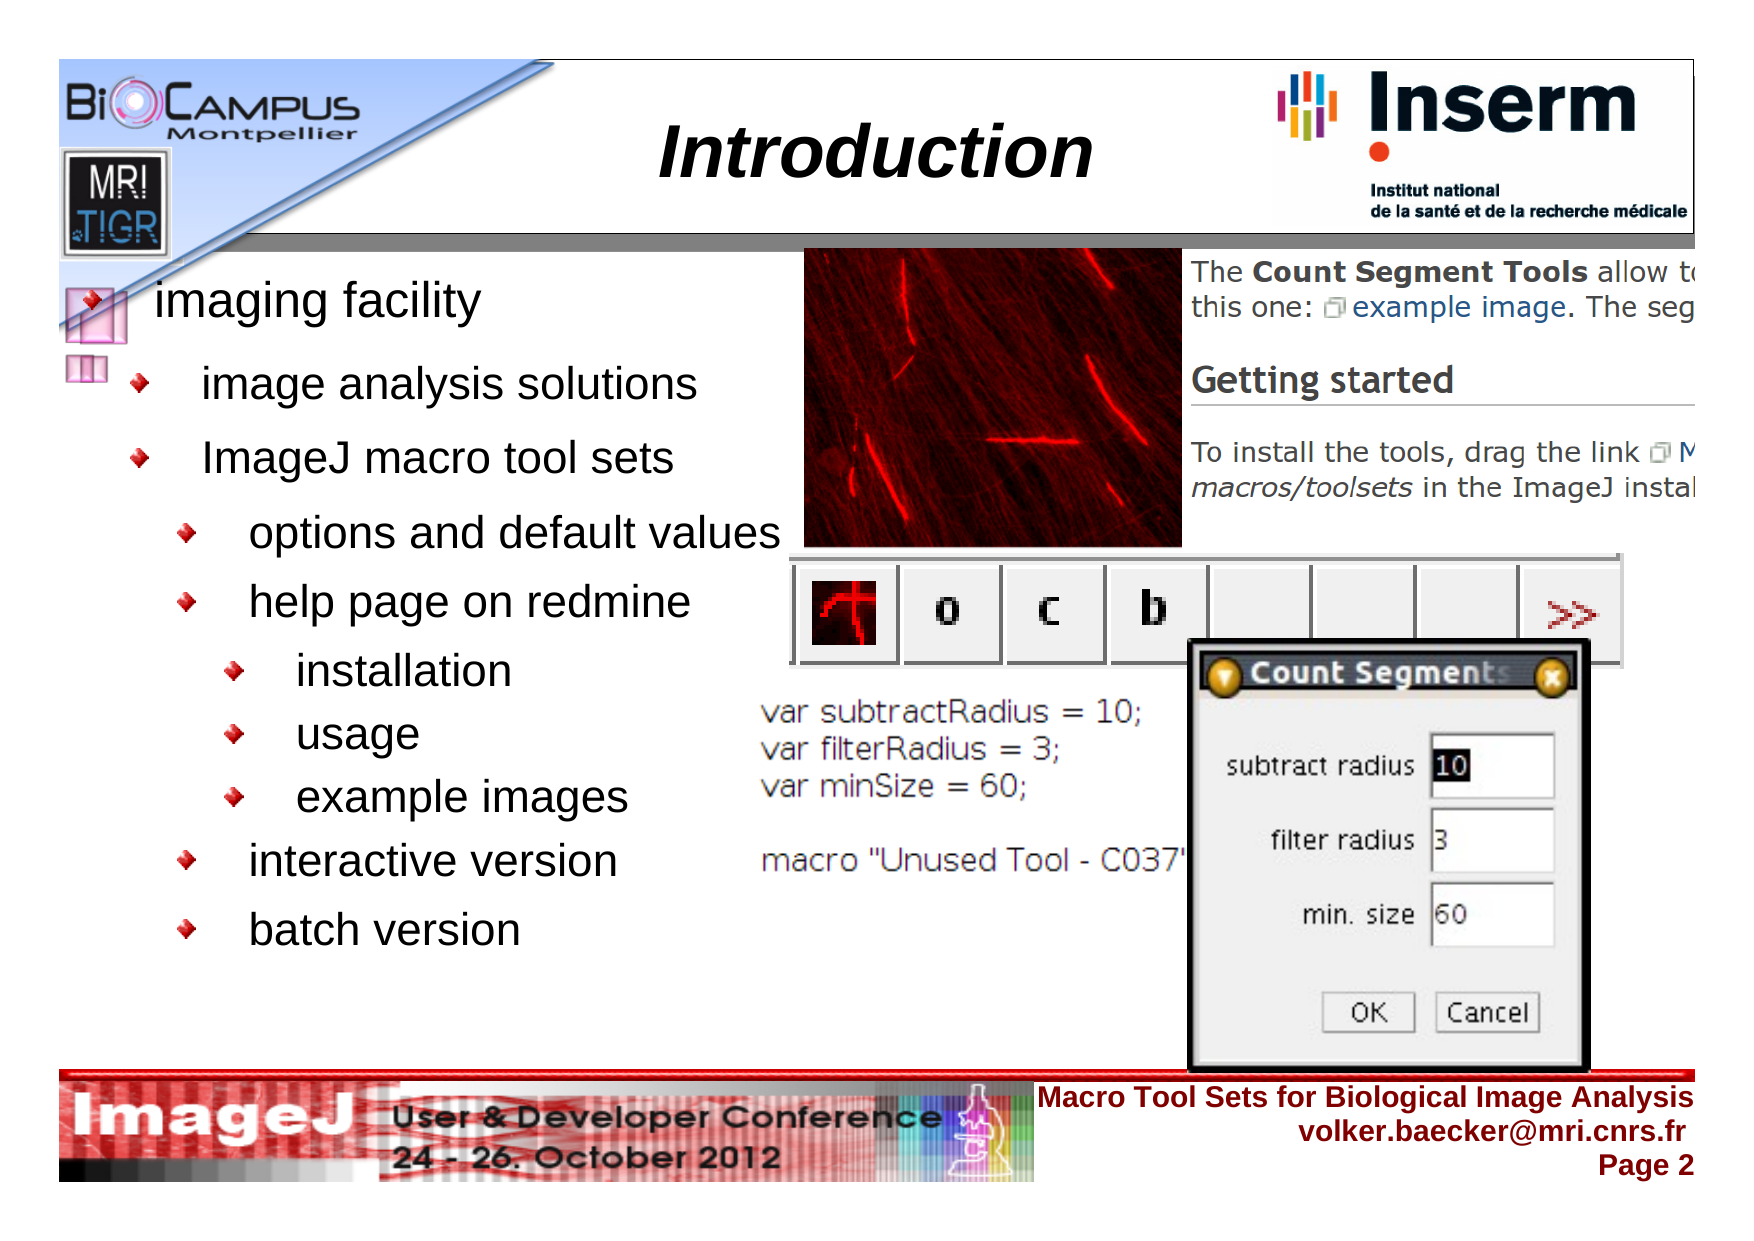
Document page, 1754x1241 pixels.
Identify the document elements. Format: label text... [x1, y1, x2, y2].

list imaging facility image analysis solutions ImageJ macro tool sets options and default values help page on redmine installation usage example images interactive version batch version [71, 272, 864, 1055]
picture [804, 248, 1695, 549]
picture [59, 553, 1695, 1182]
picture [59, 244, 562, 384]
title Introduction [59, 59, 1695, 244]
